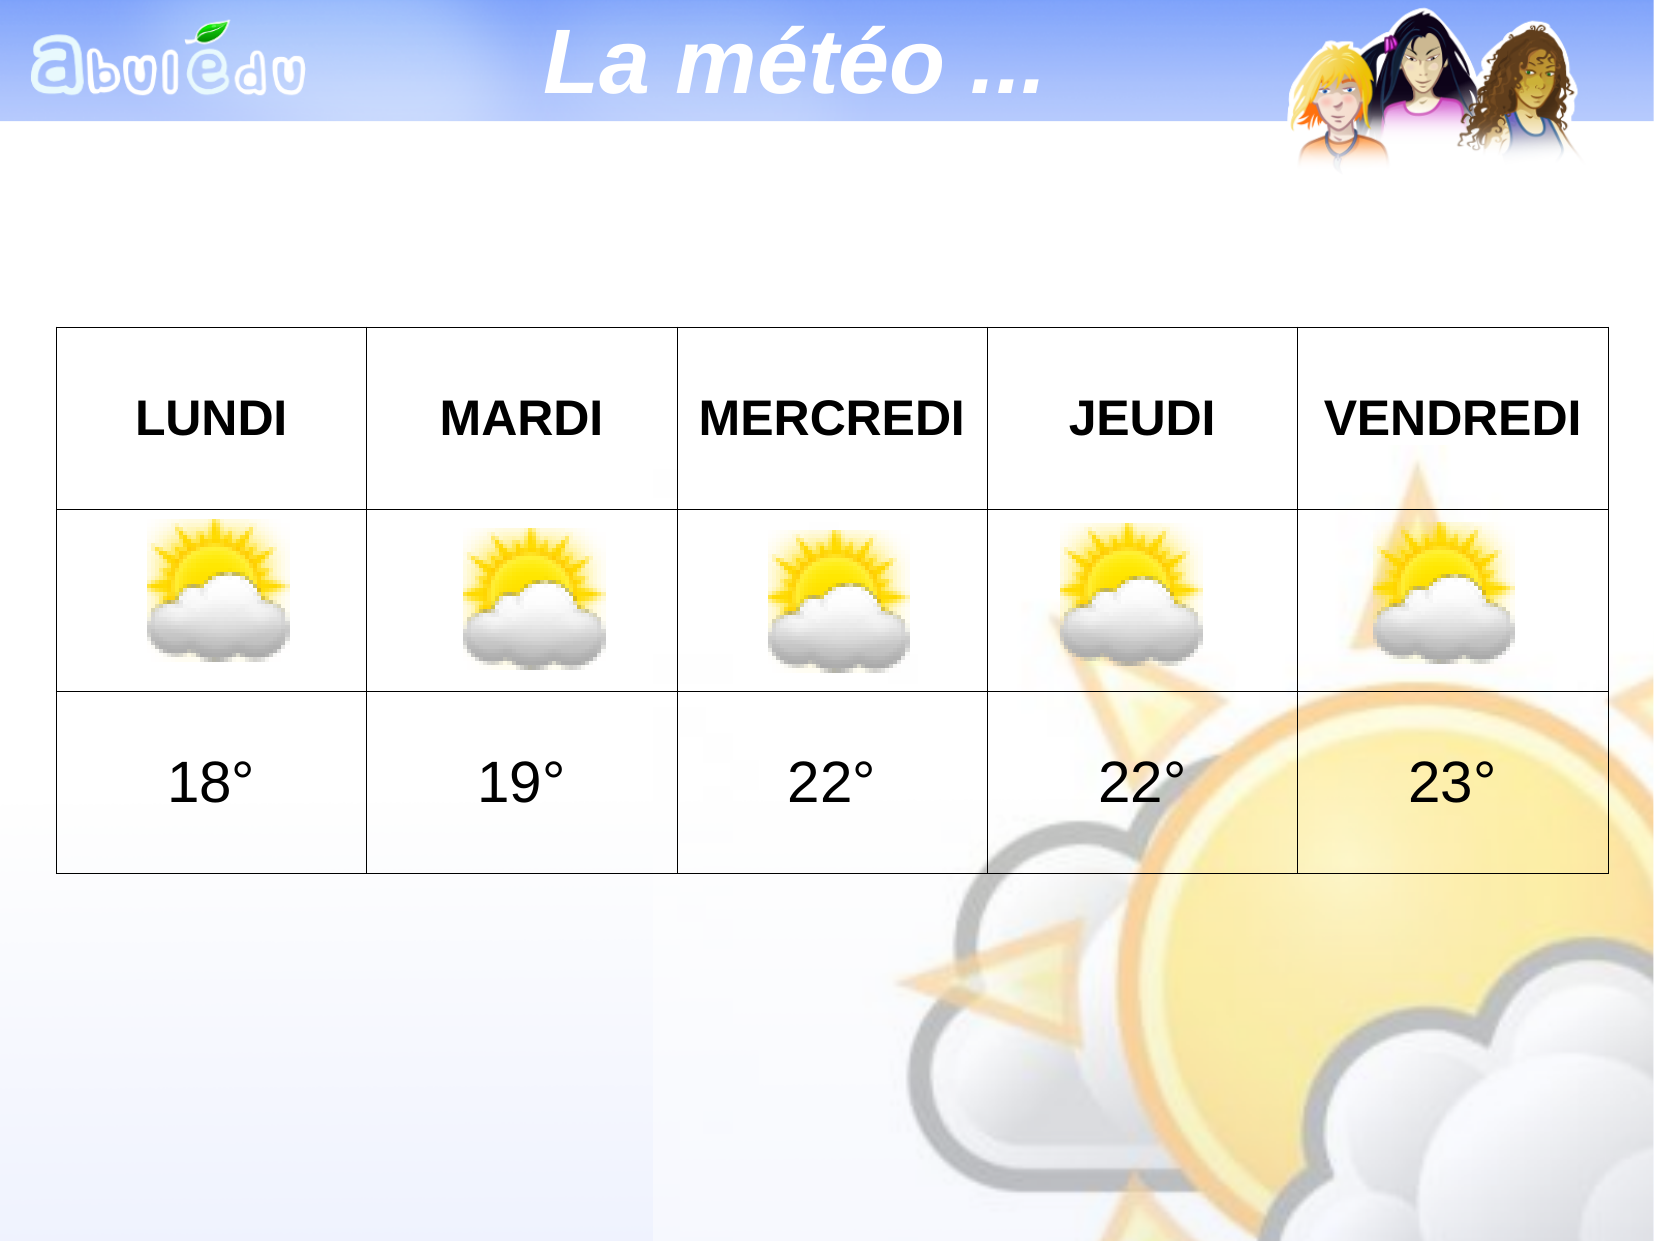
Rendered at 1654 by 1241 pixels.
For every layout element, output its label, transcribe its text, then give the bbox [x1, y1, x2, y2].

table_cell [1298, 510, 1608, 691]
table_cell [988, 510, 1297, 691]
table_cell 18° [57, 692, 366, 873]
table_cell [678, 510, 987, 691]
table_cell 23° [1298, 692, 1608, 873]
table_header MARDI [367, 328, 677, 509]
table_cell 22° [678, 692, 987, 873]
table_cell [367, 510, 677, 691]
table_header JEUDI [988, 328, 1297, 509]
title La météo ... [306, 0, 1286, 123]
table_cell 22° [988, 692, 1297, 873]
table_cell 19° [367, 692, 677, 873]
table_header LUNDI [57, 328, 366, 509]
table_header VENDREDI [1298, 328, 1608, 509]
table_cell [57, 510, 366, 691]
picture [0, 0, 1654, 1241]
table_header MERCREDI [678, 328, 987, 509]
